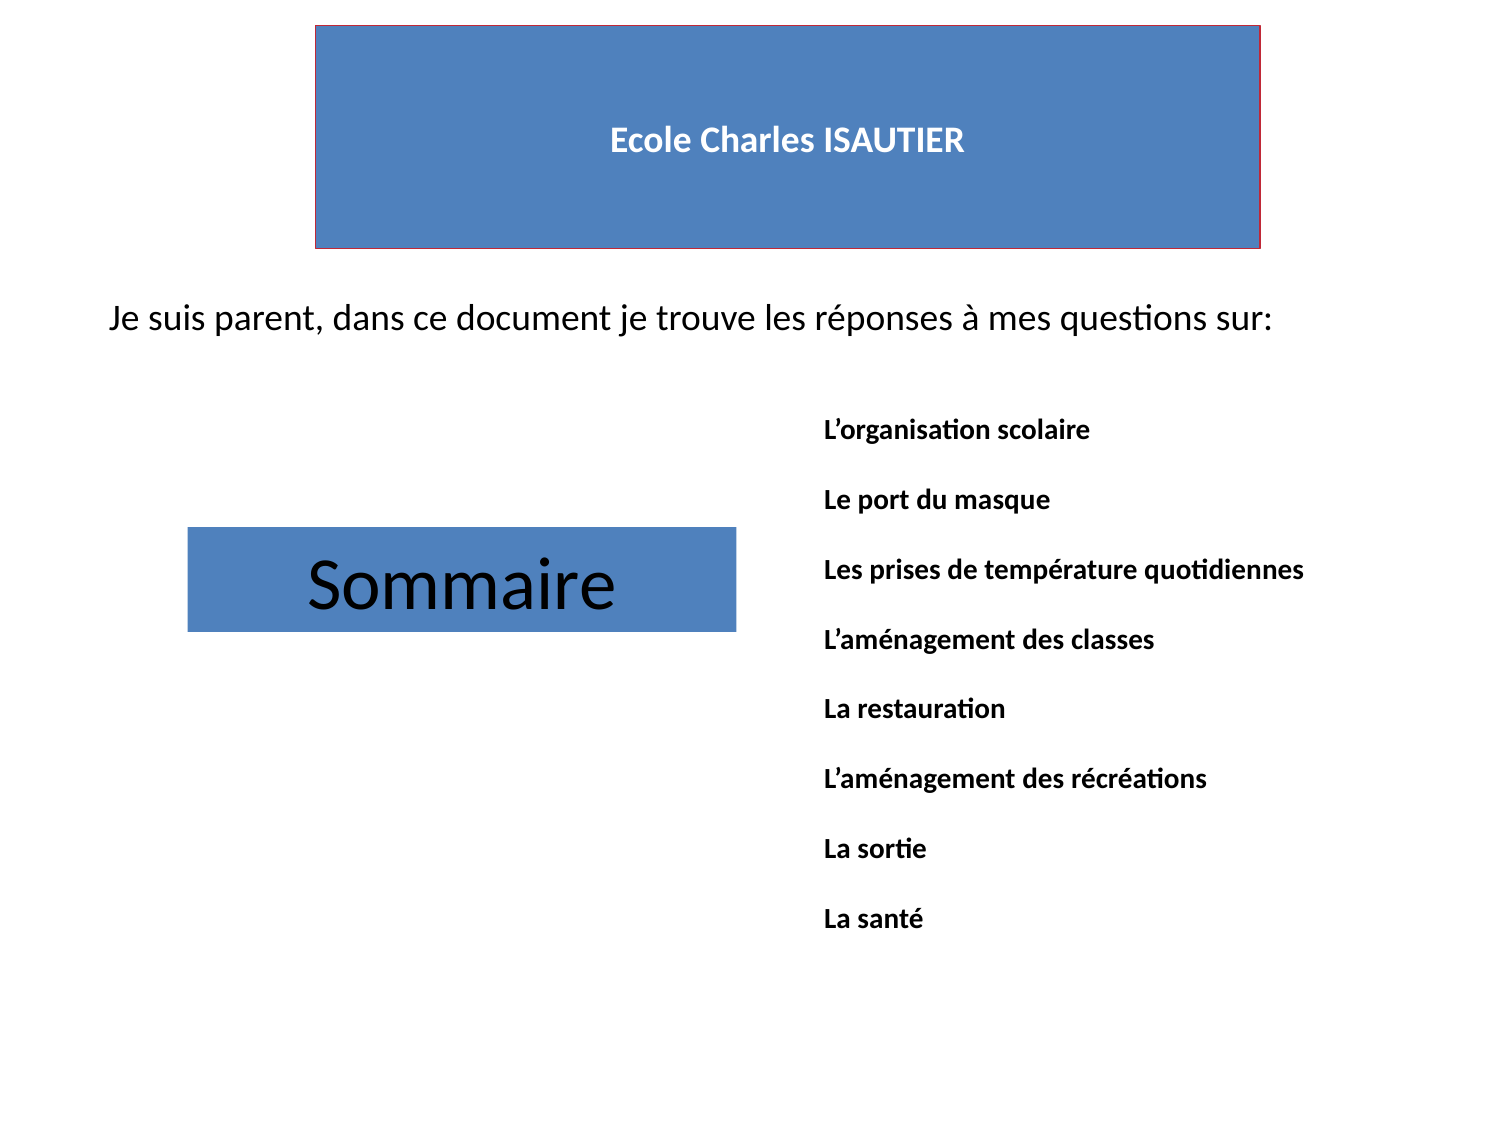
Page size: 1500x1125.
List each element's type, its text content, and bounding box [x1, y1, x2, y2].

text_box L’organisation scolaire Le port du masque Les prises de température quotidiennes L’aménagement des classes La restauration L’aménagement des récréations La sortie La santé [809, 402, 1354, 943]
text_box Ecole Charles ISAUTIER [315, 25, 1260, 249]
text_box Sommaire [187, 527, 737, 632]
text_box Je suis parent, dans ce document je trouve les réponses à mes questions sur: [94, 285, 1312, 346]
